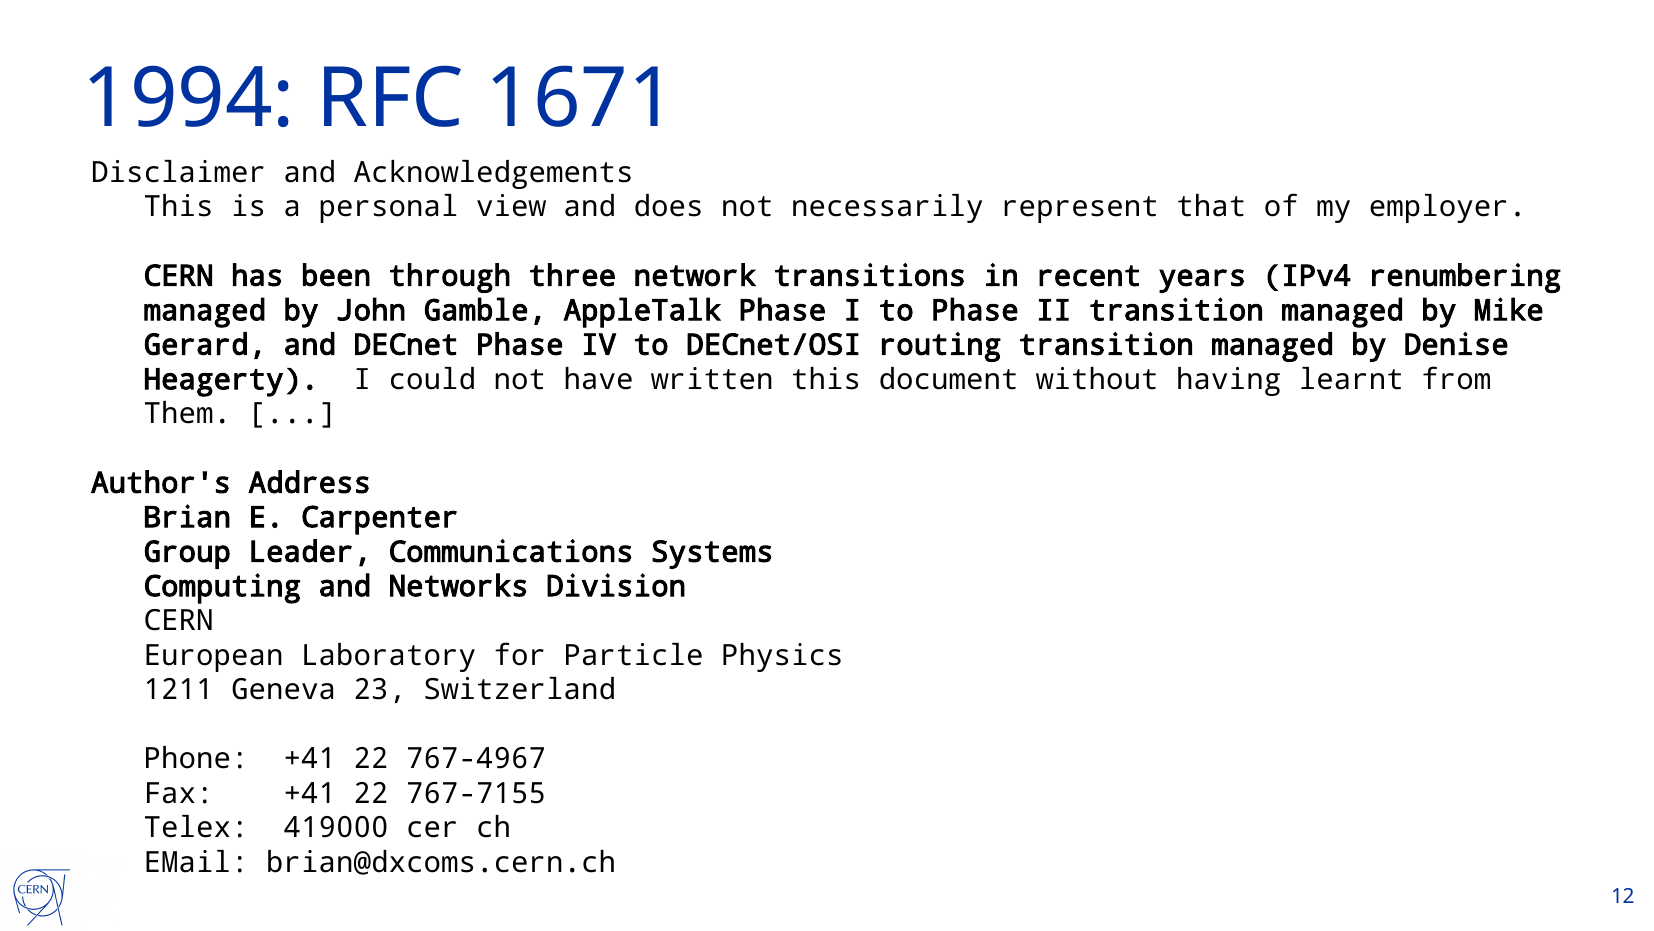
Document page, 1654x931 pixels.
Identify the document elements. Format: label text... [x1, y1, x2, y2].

text_box Disclaimer and Acknowledgements This is a personal view and does not necessarily represent that of my employer. CERN has been through three network transitions in recent years (IPv4 renumbering managed by John Gamble, AppleTalk Phase I to Phase II transition managed by Mike Gerard, and DECnet Phase IV to DECnet/OSI routing transition managed by Denise Heagerty). I could not have written this document without having learnt from Them. [...] Author's Address Brian E. Carpenter Group Leader, Communications Systems Computing and Networks Division CERN European Laboratory for Particle Physics 1211 Geneva 23, Switzerland Phone: +41 22 767-4967 Fax: +41 22 767-7155 Telex: 419000 cer ch EMail: brian@dxcoms.cern.ch [76, 147, 1601, 931]
picture [0, 850, 76, 931]
title 1994: RFC 1671 [82, 37, 1571, 193]
